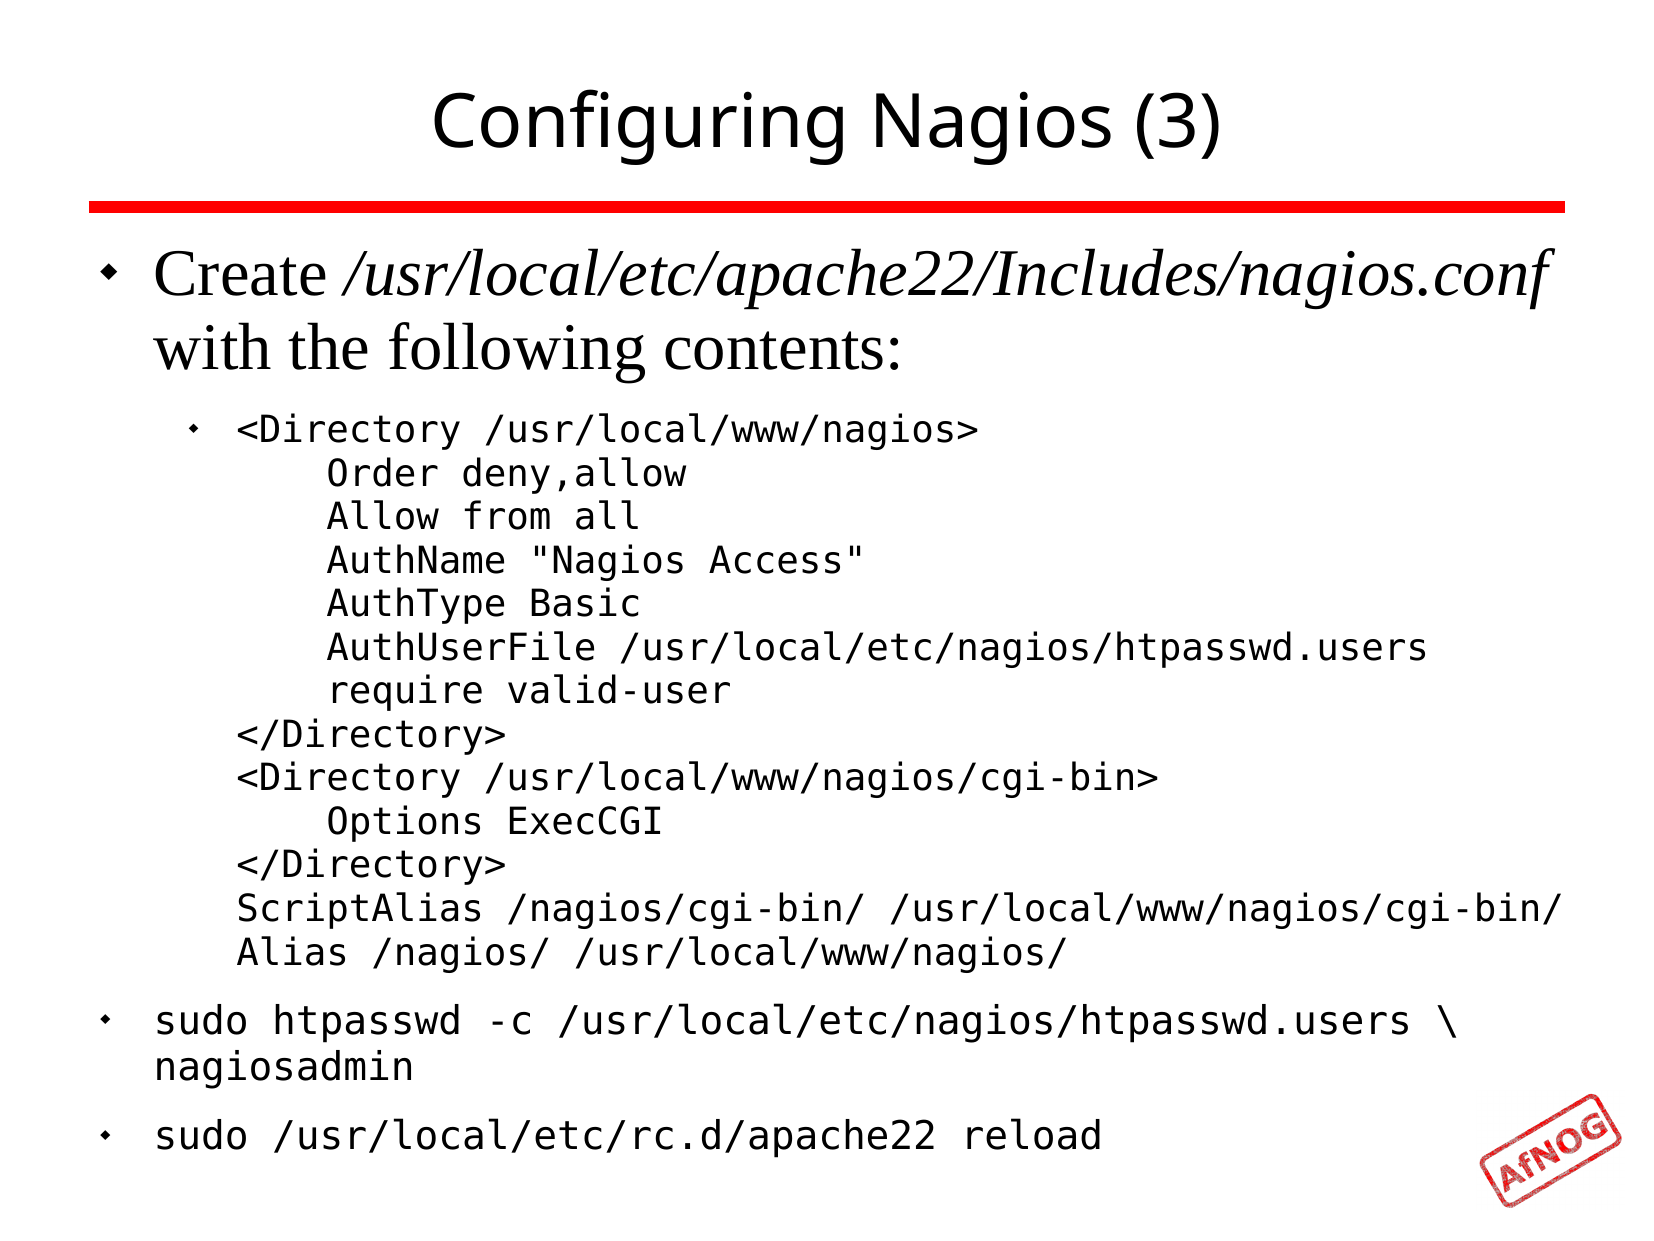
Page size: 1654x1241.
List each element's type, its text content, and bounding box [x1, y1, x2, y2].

picture [1476, 1090, 1625, 1211]
list Create /usr/local/etc/apache22/Includes/nagios.conf with the following contents: <Directory /usr/local/www/nagios> Order deny,allow Allow from all AuthName "Nagios Access" AuthType Basic AuthUserFile /usr/local/etc/nagios/htpasswd.users require valid-user </Directory> <Directory /usr/local/www/nagios/cgi-bin> Options ExecCGI </Directory> ScriptAlias /nagios/cgi-bin/ /usr/local/www/nagios/cgi-bin/ Alias /nagios/ /usr/local/www/nagios/ sudo htpasswd -c /usr/local/etc/nagios/htpasswd.users \ nagiosadmin sudo /usr/local/etc/rc.d/apache22 reload [82, 236, 1571, 1160]
title Configuring Nagios (3) [82, 29, 1571, 207]
